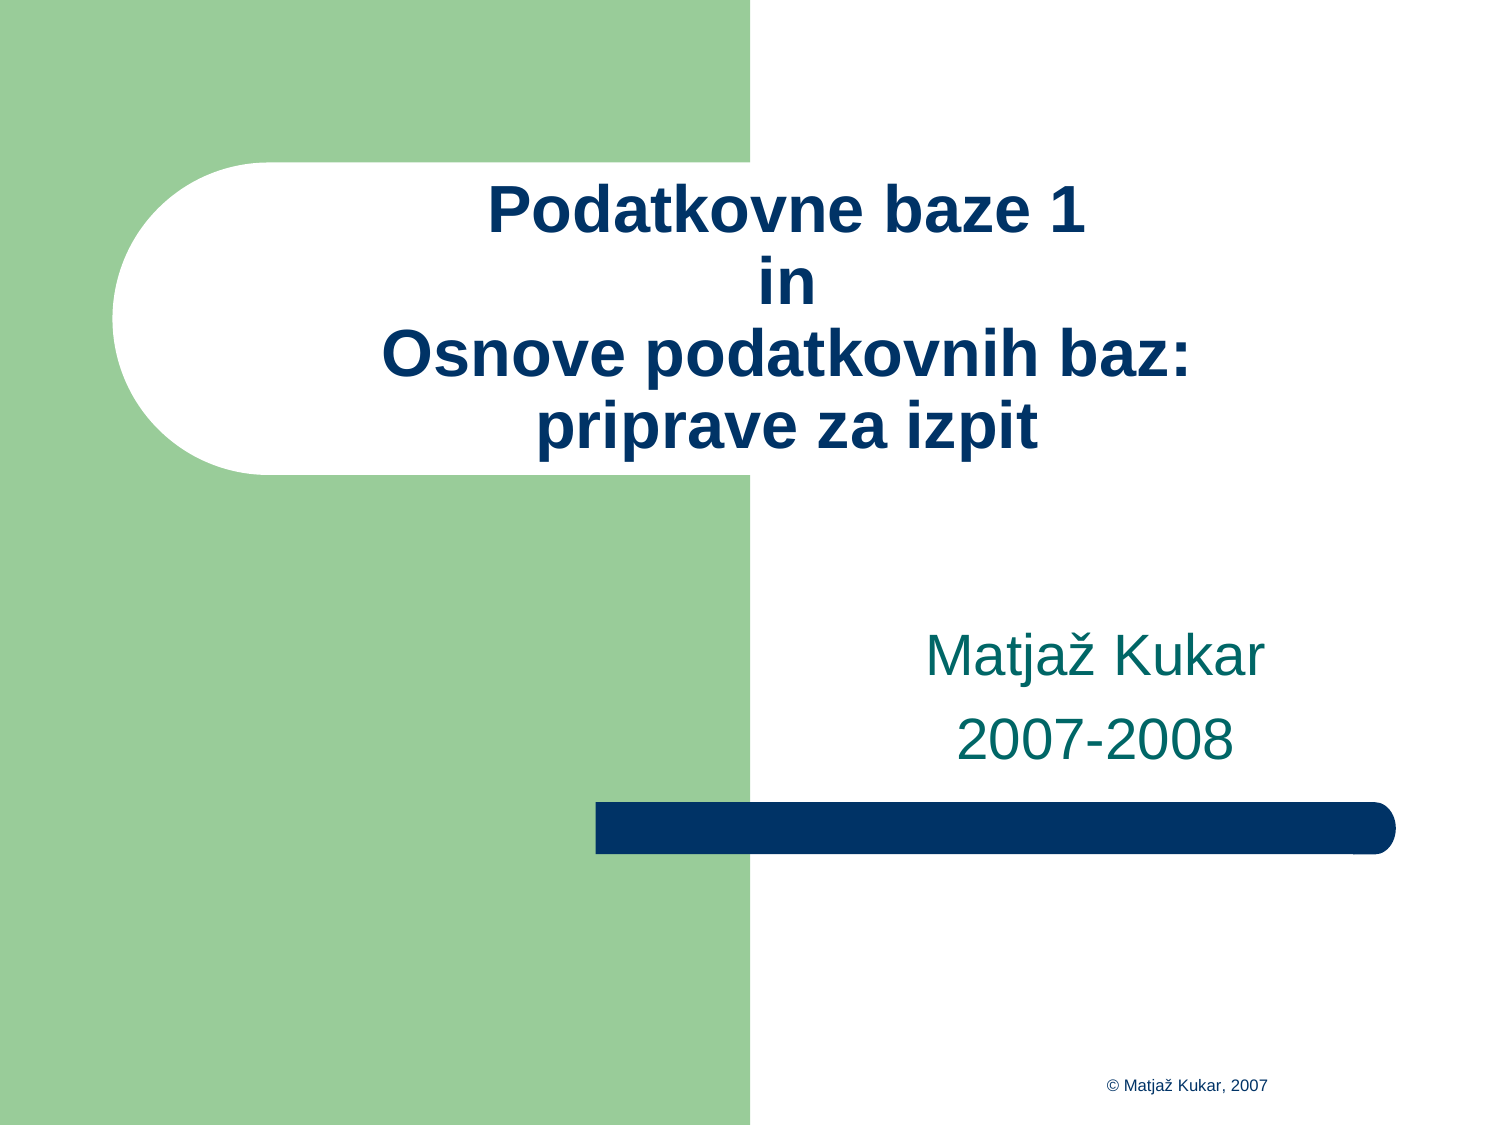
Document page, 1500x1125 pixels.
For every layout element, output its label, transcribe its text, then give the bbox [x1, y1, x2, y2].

title Podatkovne baze 1 in Osnove podatkovnih baz: priprave za izpit [158, 167, 1417, 471]
text_box Matjaž Kukar 2007-2008 [766, 480, 1426, 780]
text_box © Matjaž Kukar, 2007 [949, 1025, 1426, 1103]
